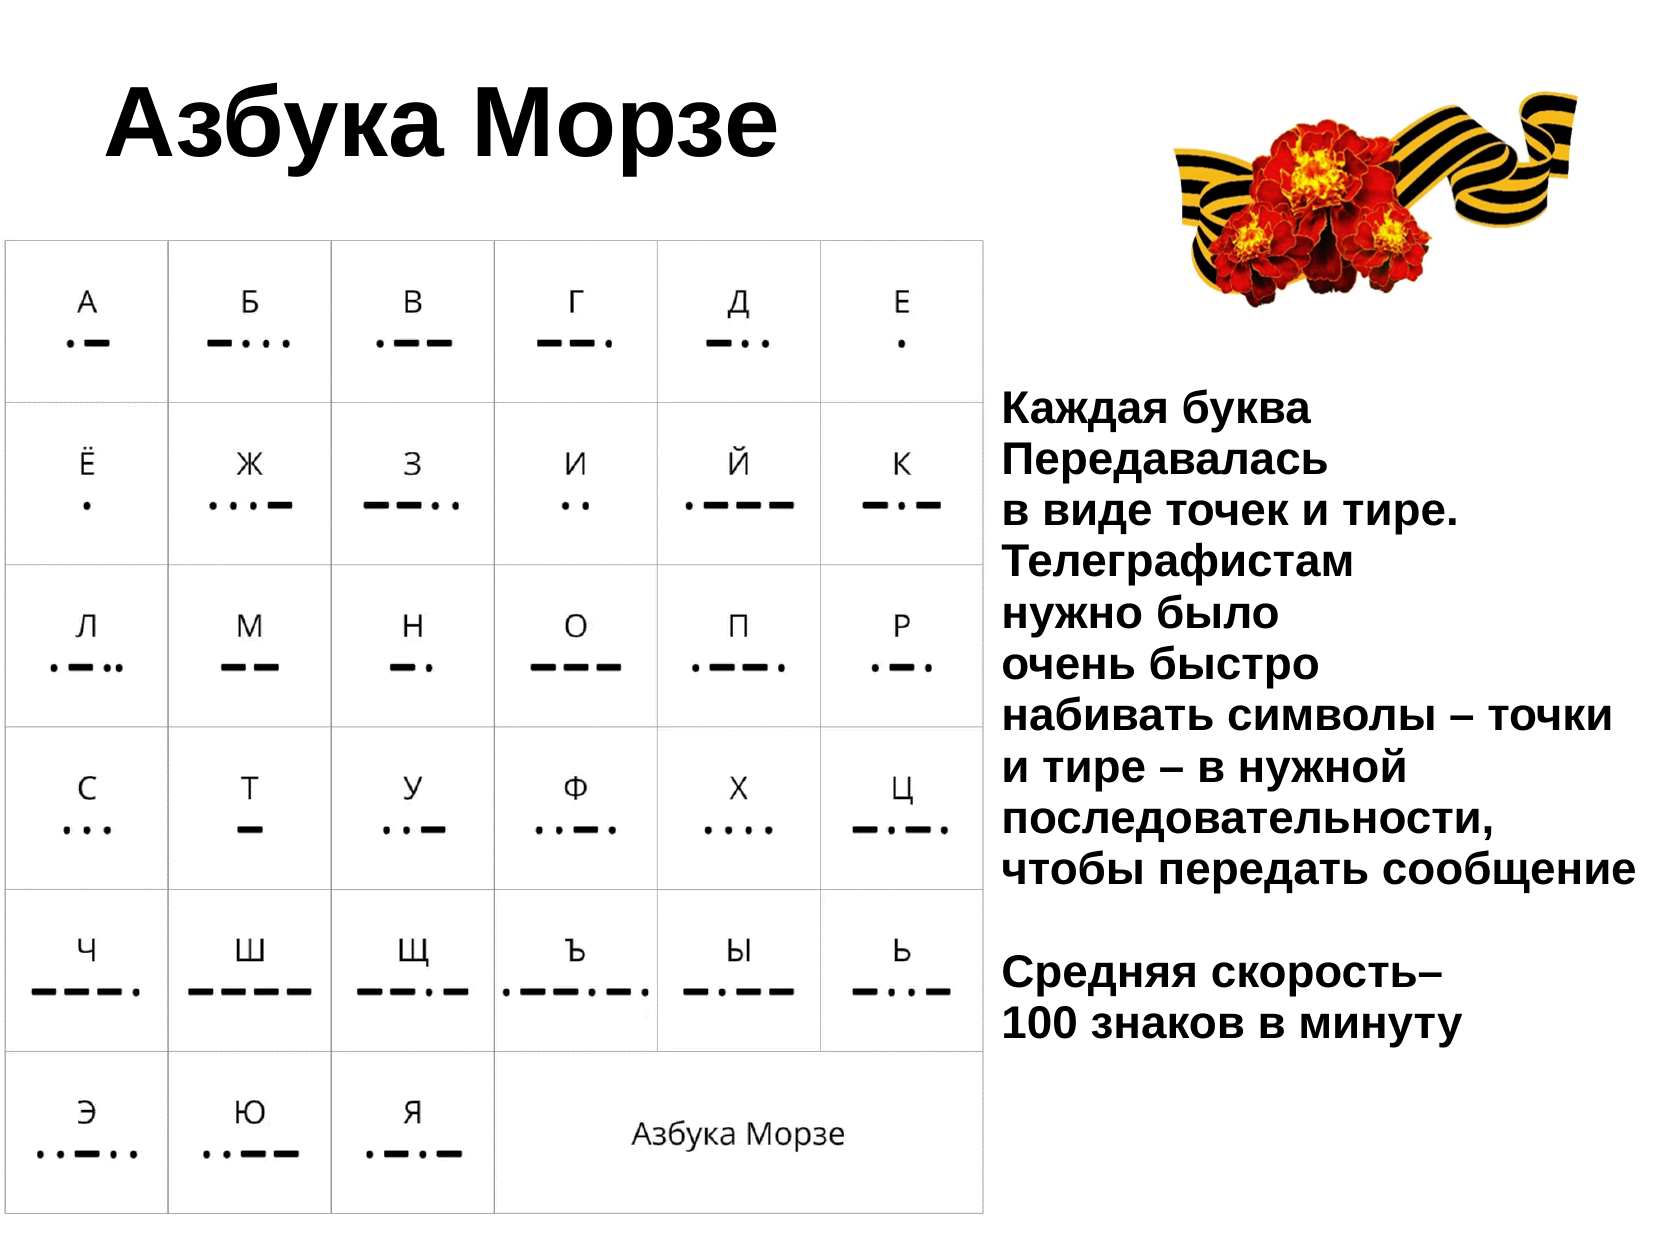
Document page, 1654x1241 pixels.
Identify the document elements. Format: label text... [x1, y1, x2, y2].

picture [1139, 23, 1606, 381]
text_box Азбука Морзе [88, 59, 1139, 203]
text_box Каждая буква Передавалась в виде точек и тире. Телеграфистам нужно было очень быстро набивать символы – точки и тире – в нужной последовательности, чтобы передать сообщение Средняя скорость– 100 знаков в минуту [986, 332, 1654, 1123]
picture [0, 236, 987, 1218]
